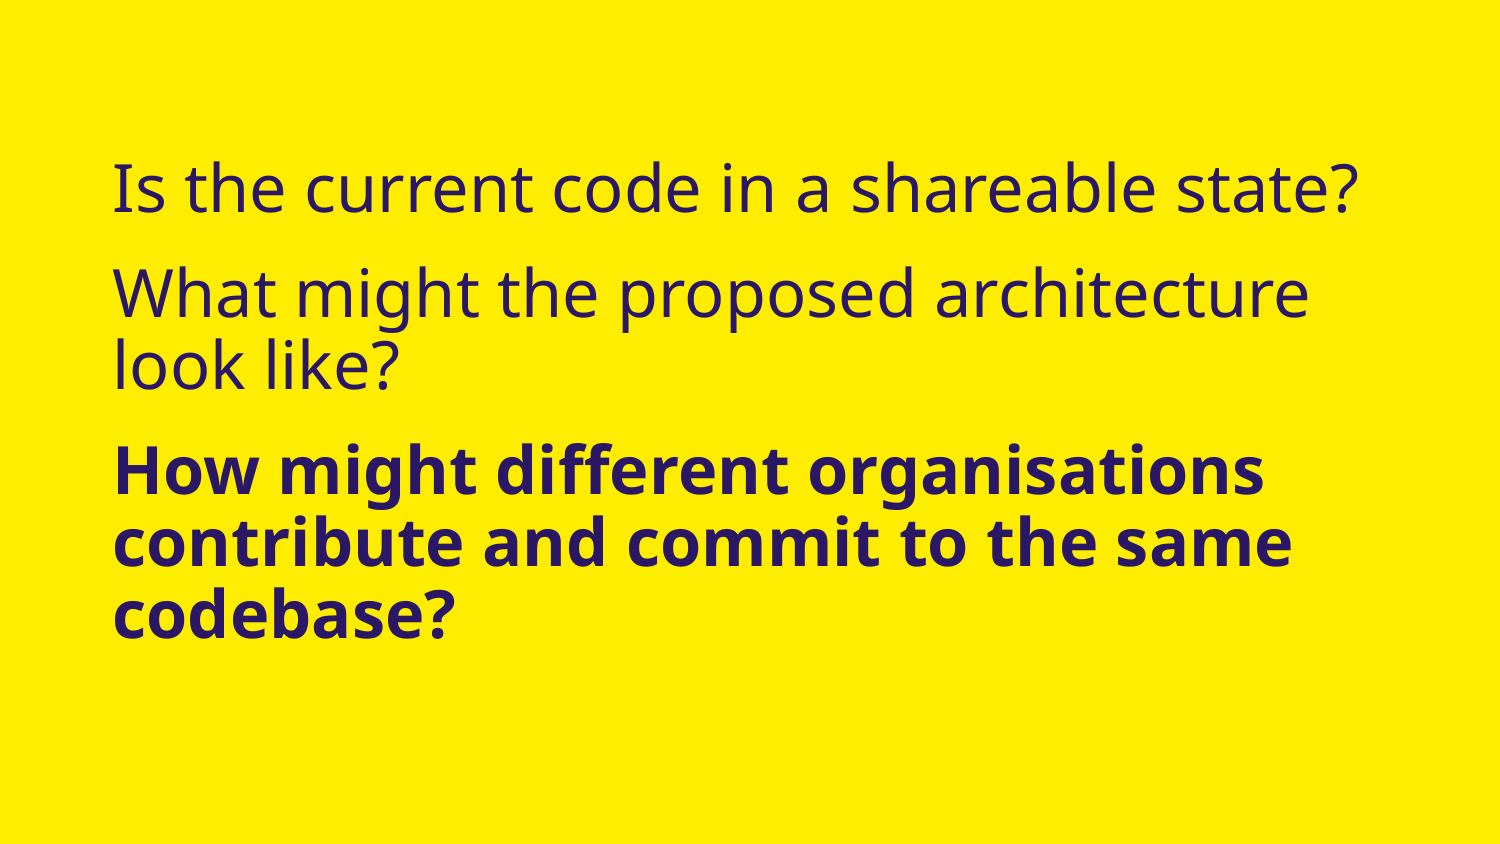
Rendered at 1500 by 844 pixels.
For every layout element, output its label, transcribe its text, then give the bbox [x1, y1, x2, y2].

text_box Is the current code in a shareable state? What might the proposed architecture look like? How might different organisations contribute and commit to the same codebase? [112, 154, 1415, 701]
